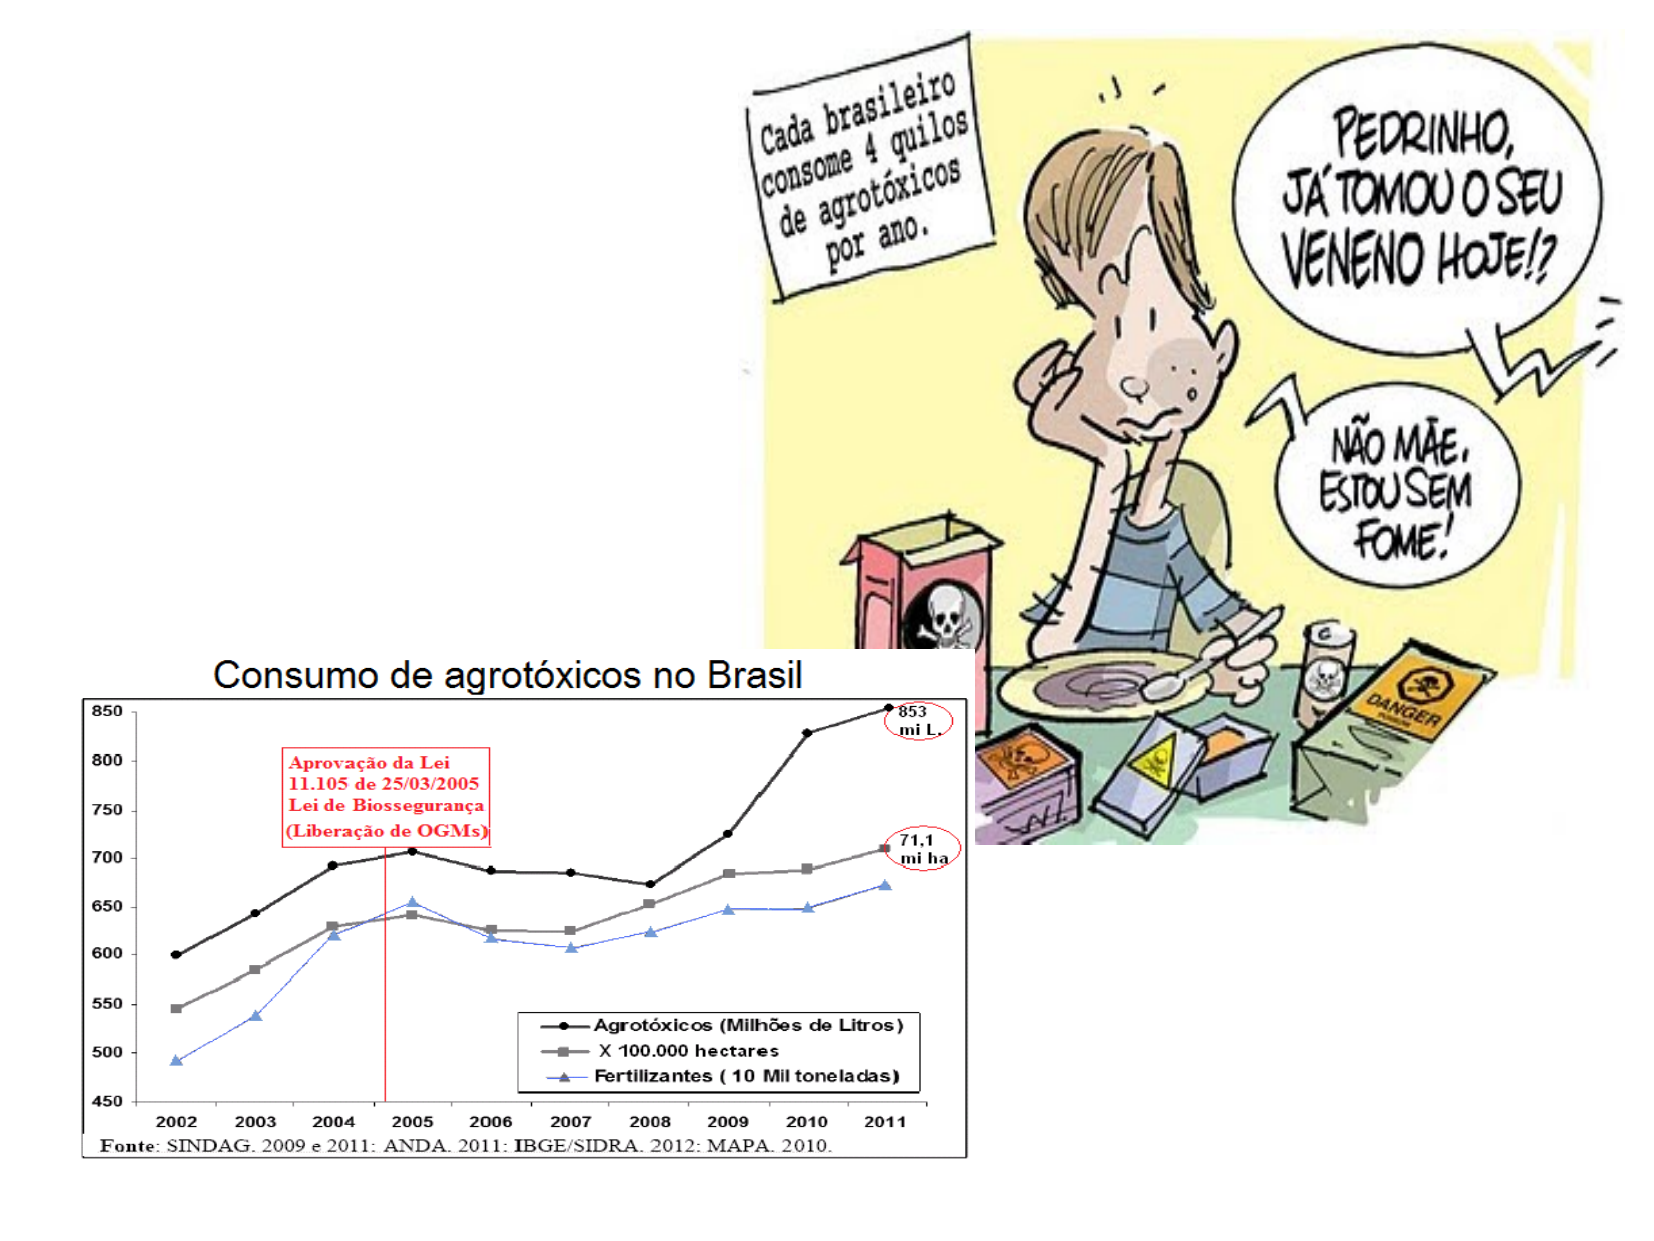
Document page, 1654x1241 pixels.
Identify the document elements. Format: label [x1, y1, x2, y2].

picture [64, 29, 1625, 1164]
